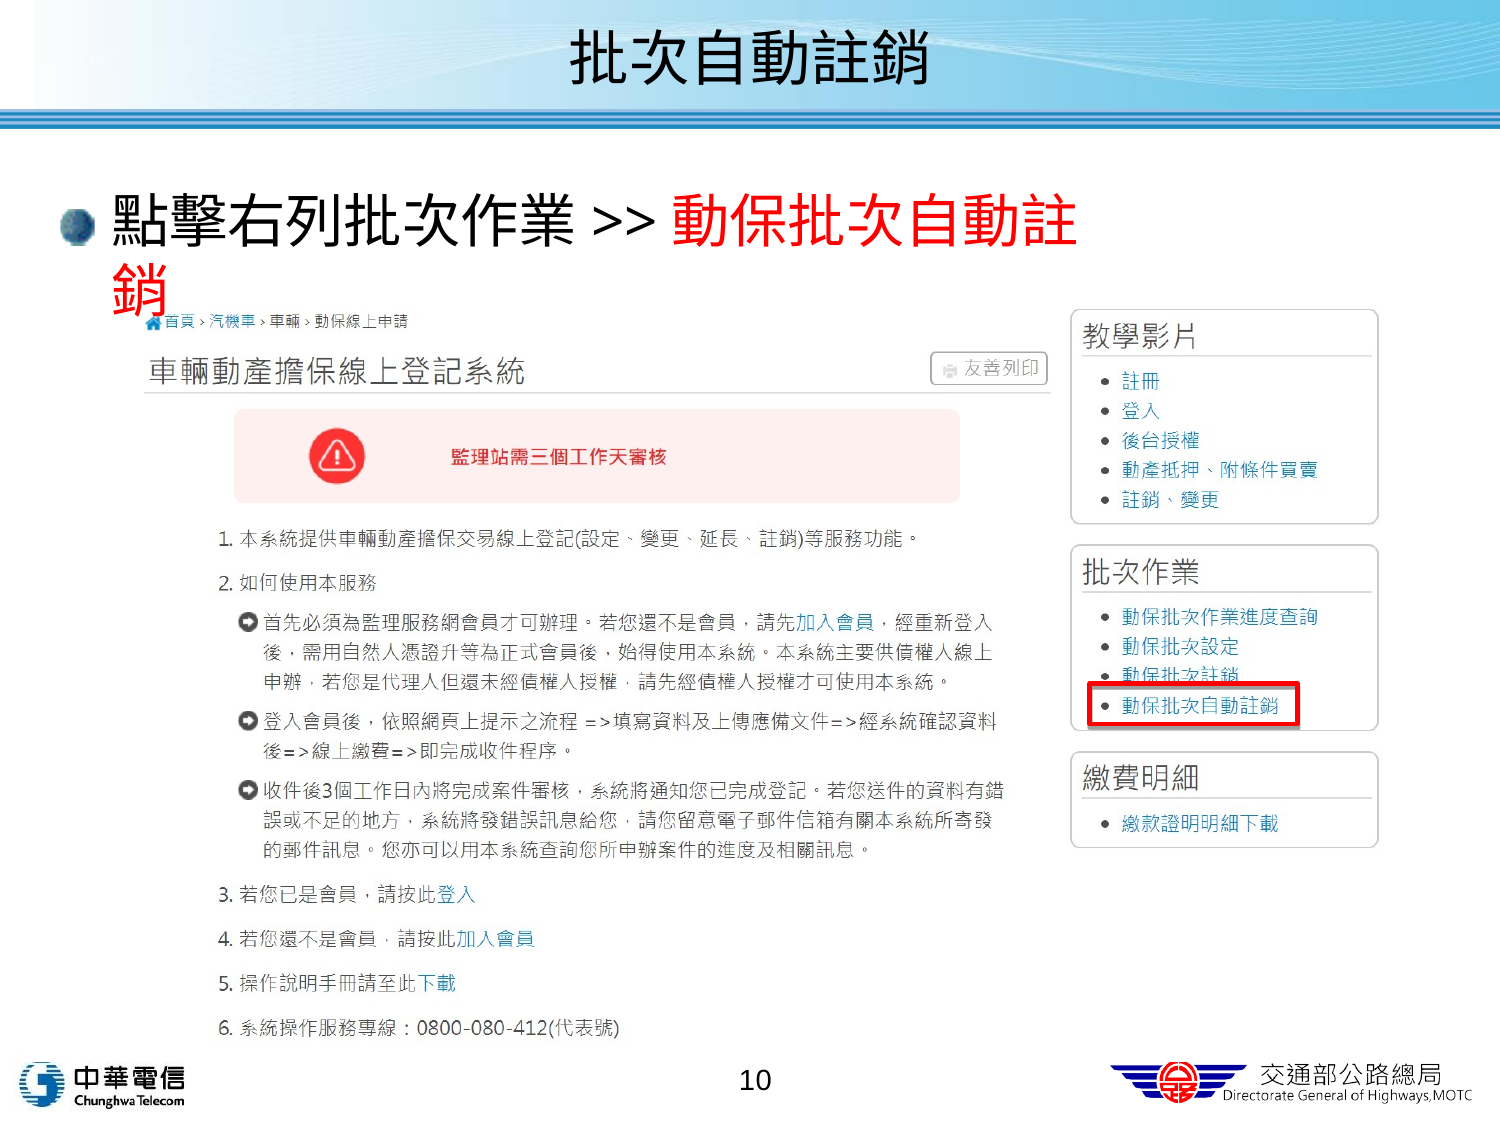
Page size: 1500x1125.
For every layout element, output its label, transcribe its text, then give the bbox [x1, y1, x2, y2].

picture [1109, 1062, 1472, 1104]
picture [13, 1053, 185, 1112]
picture [0, 0, 1500, 129]
title 批次自動註銷 [566, 17, 934, 95]
text_box [25, 306, 1495, 1062]
text_box [60, 210, 95, 245]
text_box 10 [732, 1057, 780, 1113]
text_box 點擊右列批次作業>>動保批次自動註銷 [109, 182, 1105, 325]
